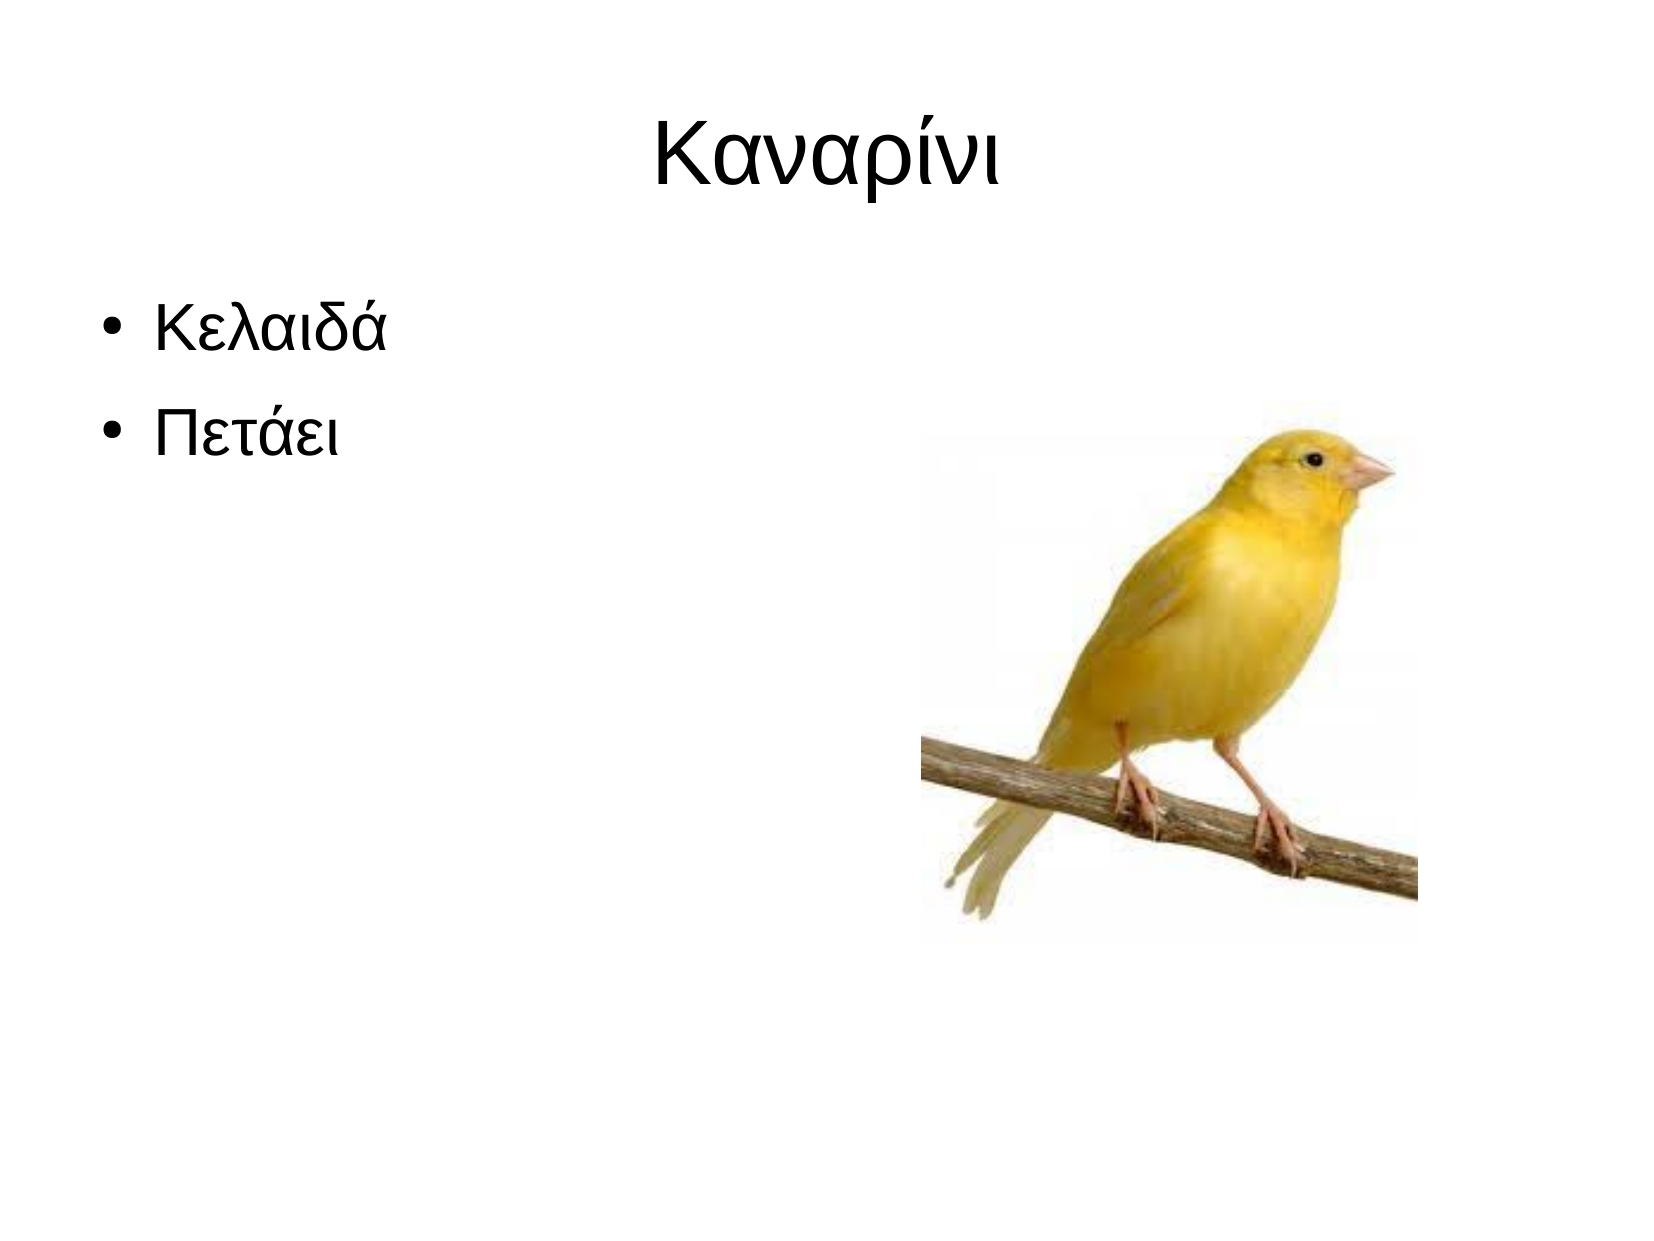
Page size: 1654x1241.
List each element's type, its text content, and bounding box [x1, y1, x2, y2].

title Καναρίνι [82, 49, 1571, 257]
picture [921, 401, 1418, 945]
list Κελαιδά Πετάει [82, 290, 1571, 1109]
